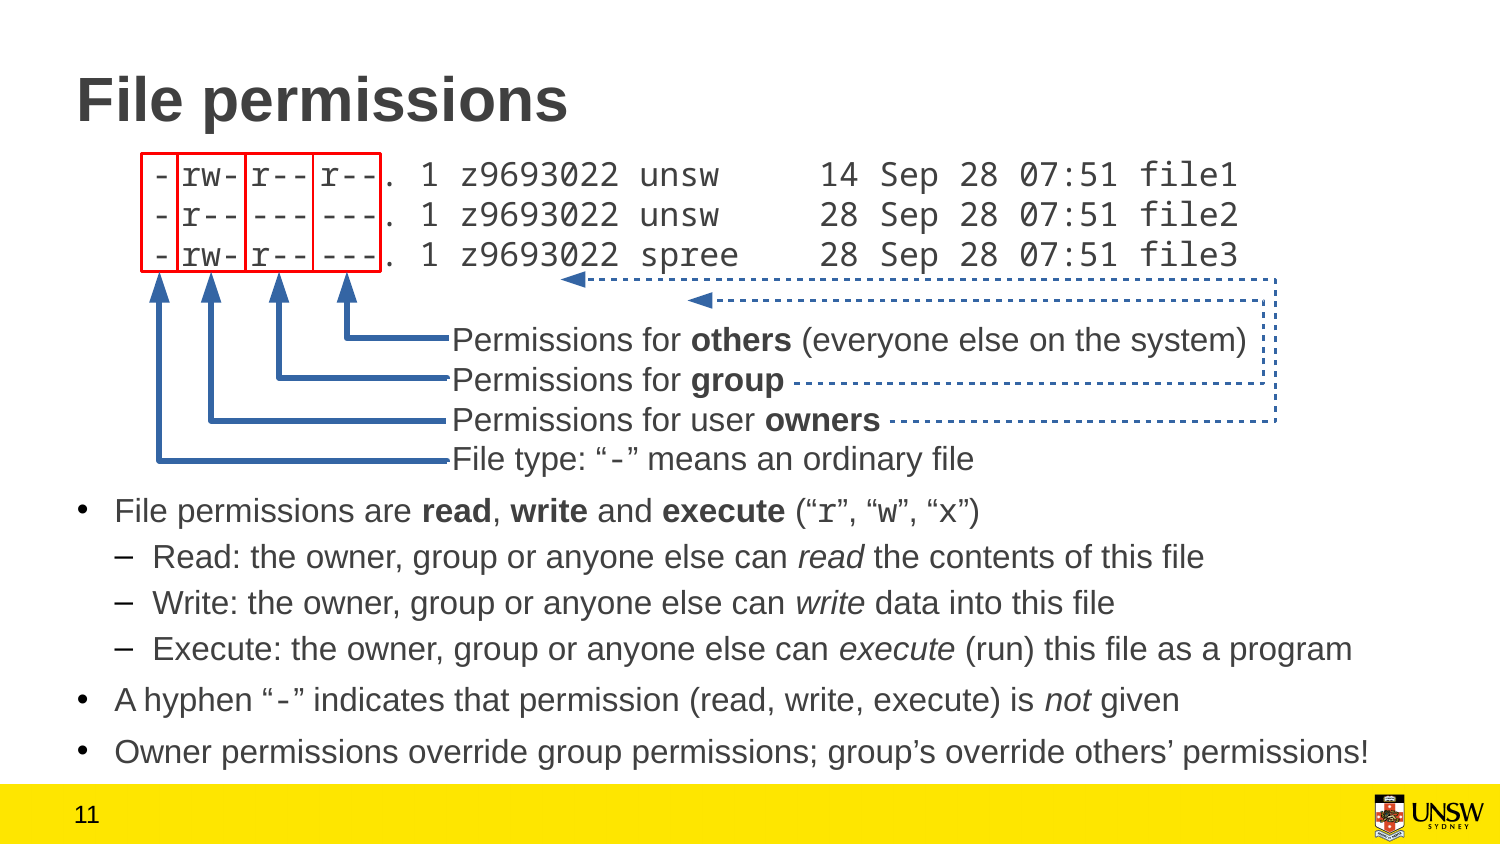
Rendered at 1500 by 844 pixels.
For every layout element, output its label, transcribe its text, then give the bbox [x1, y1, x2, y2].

text_box <number> [59, 791, 219, 839]
picture [0, 784, 1500, 844]
list - rw- r-- r--. 1 z9693022 unsw 14 Sep 28 07:51 file1 - r-- --- ---. 1 z9693022 unsw 28 Sep 28 07:51 file2 - rw- r-- ---. 1 z9693022 spree 28 Sep 28 07:51 file3 Permissions for others (everyone else on the system) Permissions for group Permissions for user owners File type: “-” means an ordinary file File permissions are read, write and execute (“r”, “w”, “x”) Read: the owner, group or anyone else can read the contents of this file Write: the owner, group or anyone else can write data into this file Execute: the owner, group or anyone else can execute (run) this file as a program A hyphen “-” indicates that permission (read, write, execute) is not given Owner permissions override group permissions; group’s override others’ permissions! [76, 153, 1424, 745]
title File permissions [76, 59, 1427, 136]
